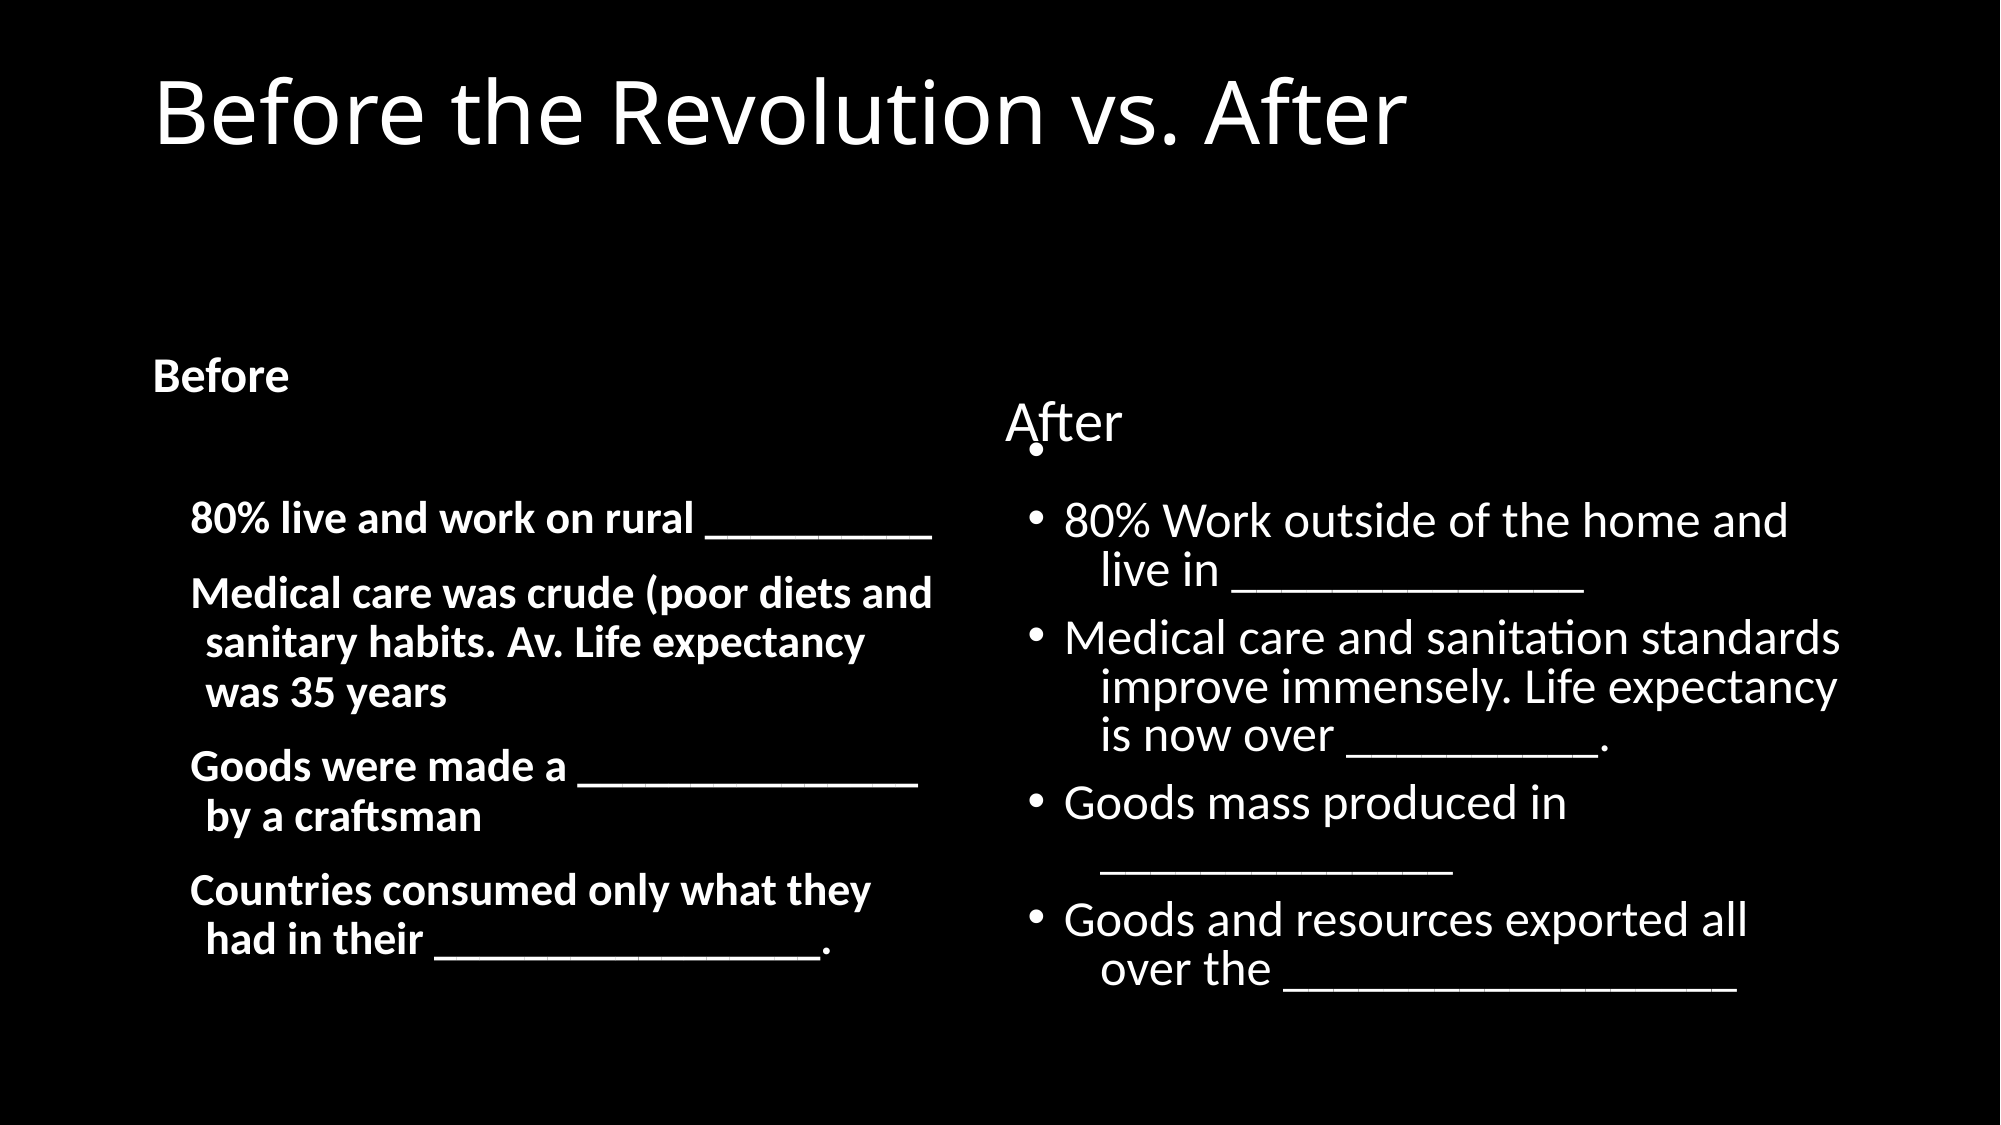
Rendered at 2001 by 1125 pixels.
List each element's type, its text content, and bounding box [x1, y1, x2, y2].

title Before the Revolution vs. After [137, 59, 1863, 278]
list After [982, 357, 1763, 493]
list 80% live and work on rural __________ Medical care was crude (poor diets and sanitary habits. Av. Life expectancy was 35 years Goods were made a _______________ by a craftsman Countries consumed only what they had in their _________________. [168, 486, 949, 1036]
list 80% Work outside of the home and live in ______________ Medical care and sanitation standards improve immensely. Life expectancy is now over __________. Goods mass produced in ______________ Goods and resources exported all over the __________________ [1012, 410, 1863, 1016]
list Before [137, 275, 984, 411]
